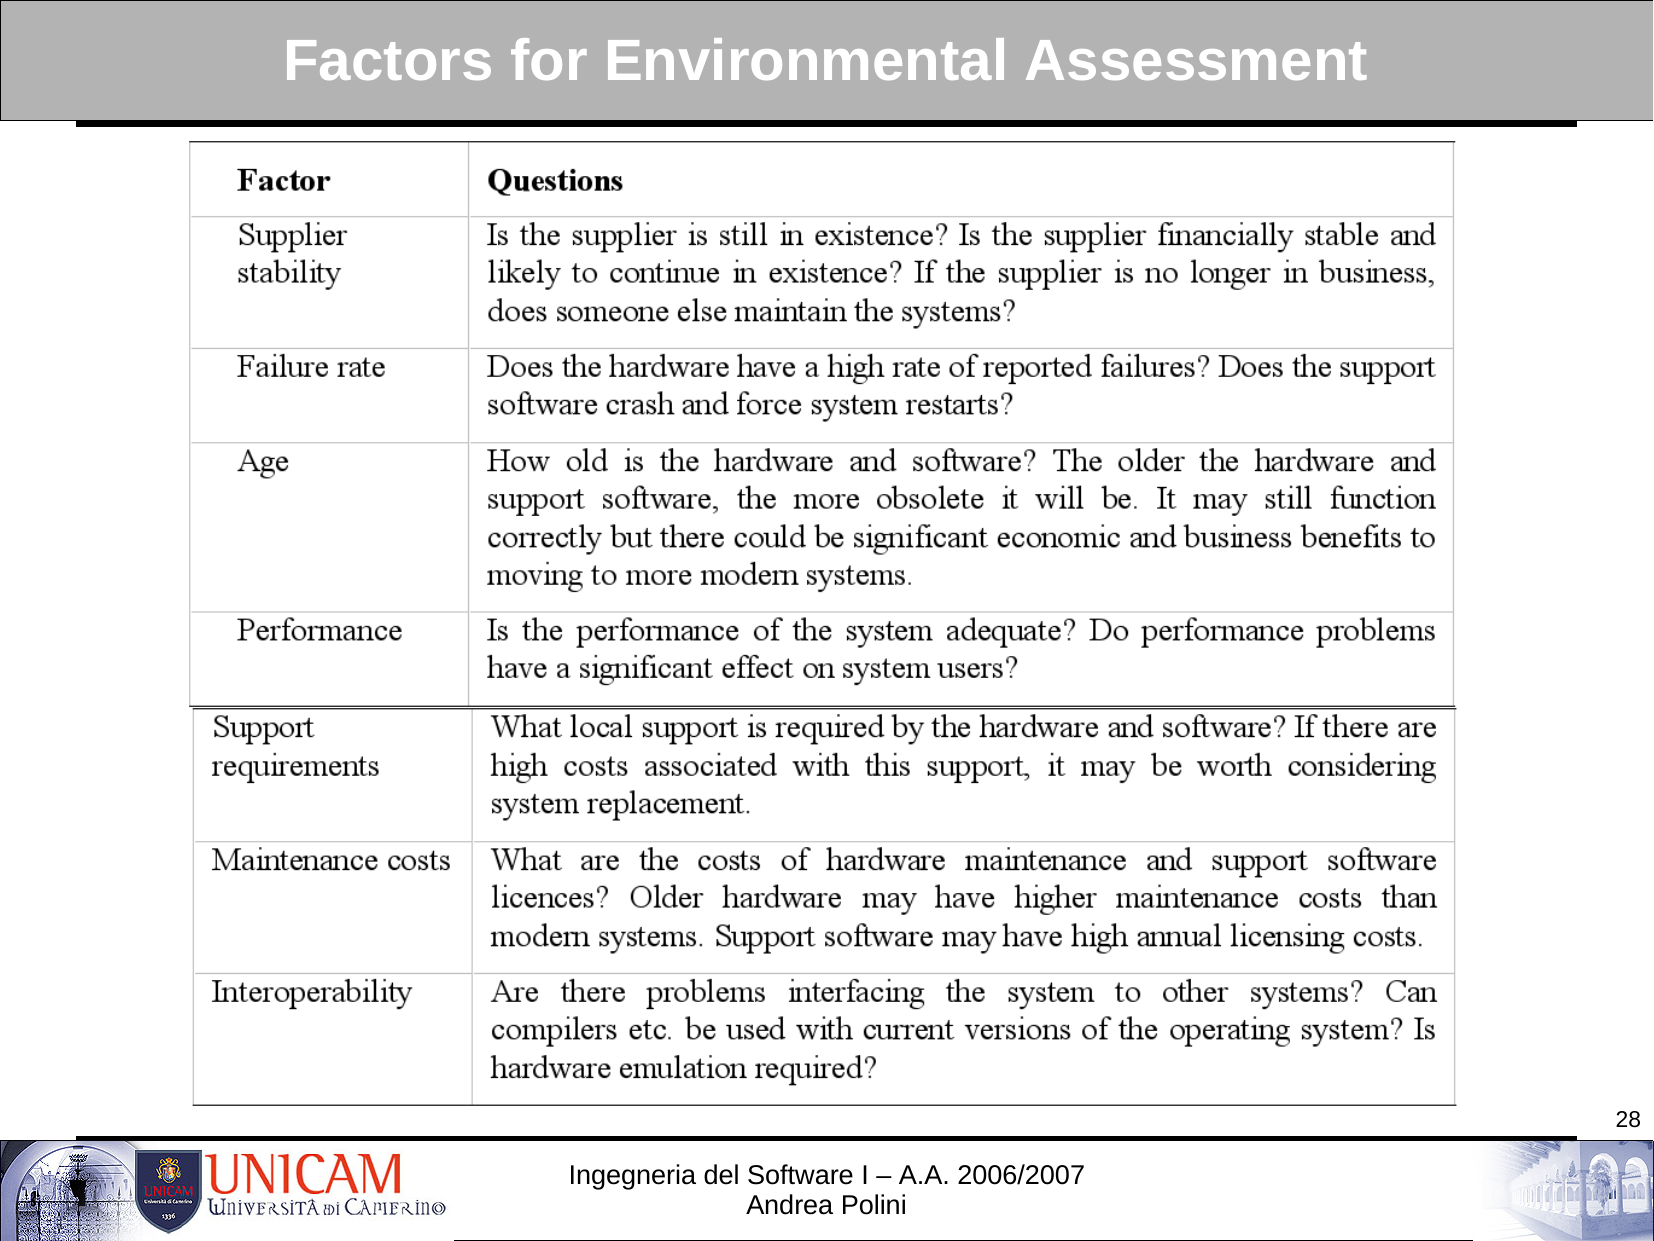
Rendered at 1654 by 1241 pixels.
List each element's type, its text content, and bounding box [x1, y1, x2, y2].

picture [188, 140, 1465, 1112]
picture [1473, 1141, 1654, 1241]
title Factors for Environmental Assessment [0, 0, 1653, 121]
picture [0, 1141, 454, 1241]
